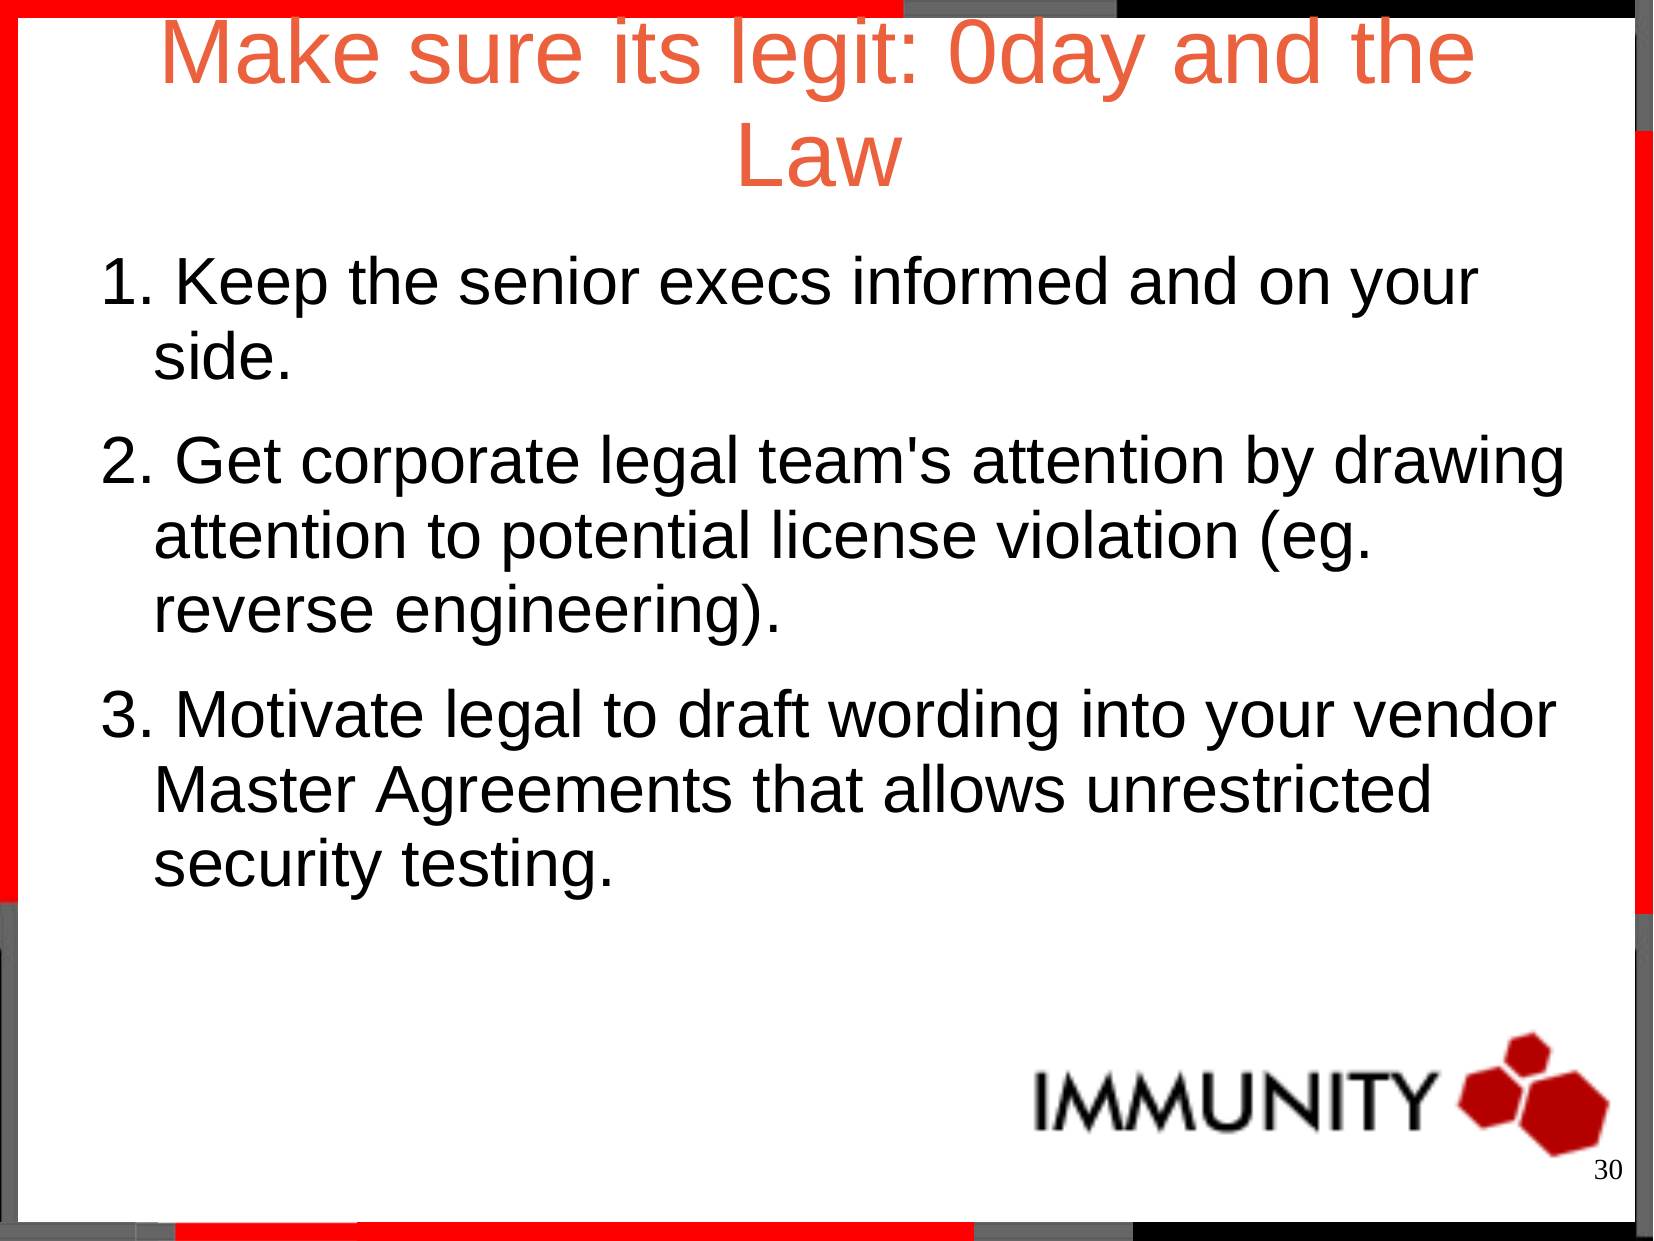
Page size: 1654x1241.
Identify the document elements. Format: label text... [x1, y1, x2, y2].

list 1. Keep the senior execs informed and on your side. 2. Get corporate legal team's attention by drawing attention to potential license violation (eg. reverse engineering). 3. Motivate legal to draft wording into your vendor Master Agreements that allows unrestricted security testing. [82, 243, 1571, 1109]
title Make sure its legit: 0day and the Law [75, 0, 1563, 208]
picture [0, 0, 136, 1241]
picture [137, 0, 1653, 1241]
